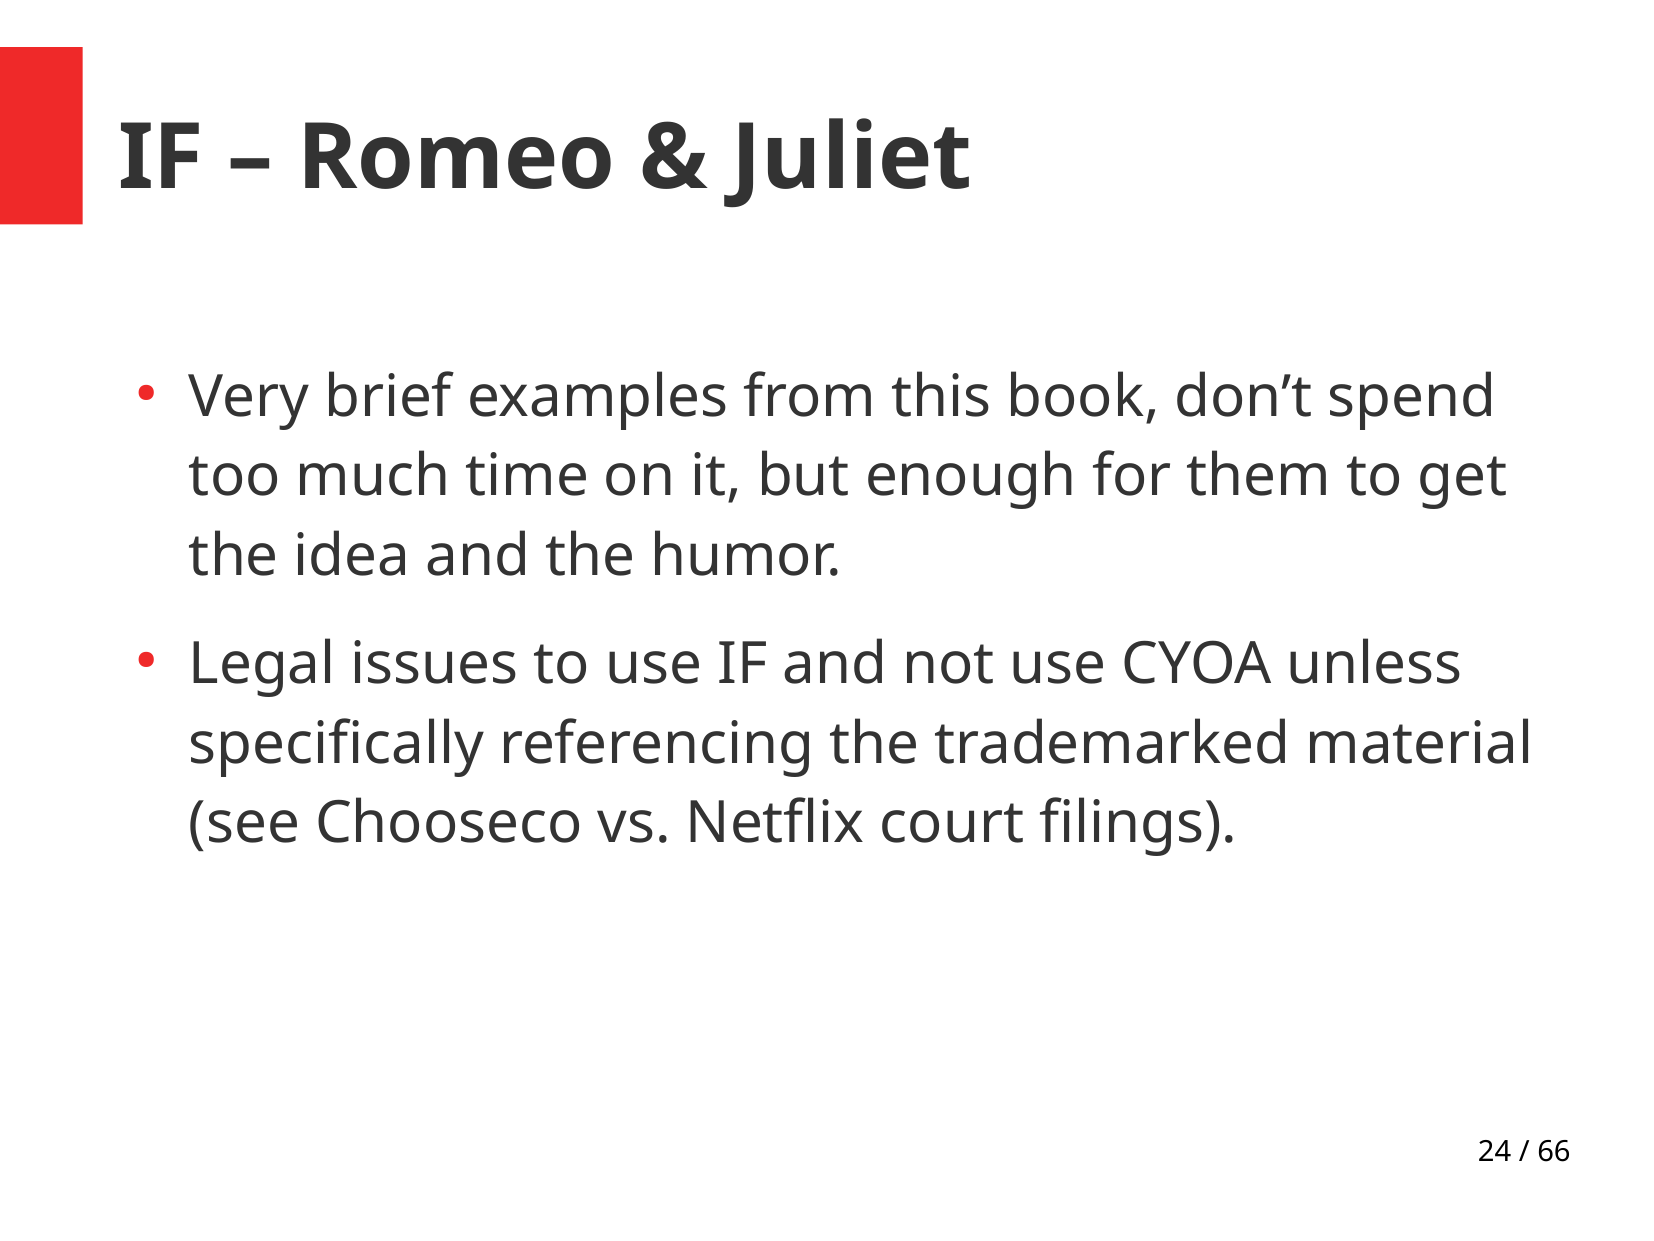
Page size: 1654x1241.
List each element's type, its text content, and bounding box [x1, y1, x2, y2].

list Very brief examples from this book, don’t spend too much time on it, but enough for them to get the idea and the humor. Legal issues to use IF and not use CYOA unless specifically referencing the trademarked material (see Chooseco vs. Netflix court filings). [118, 354, 1536, 1074]
title IF – Romeo & Juliet [118, 49, 1571, 257]
